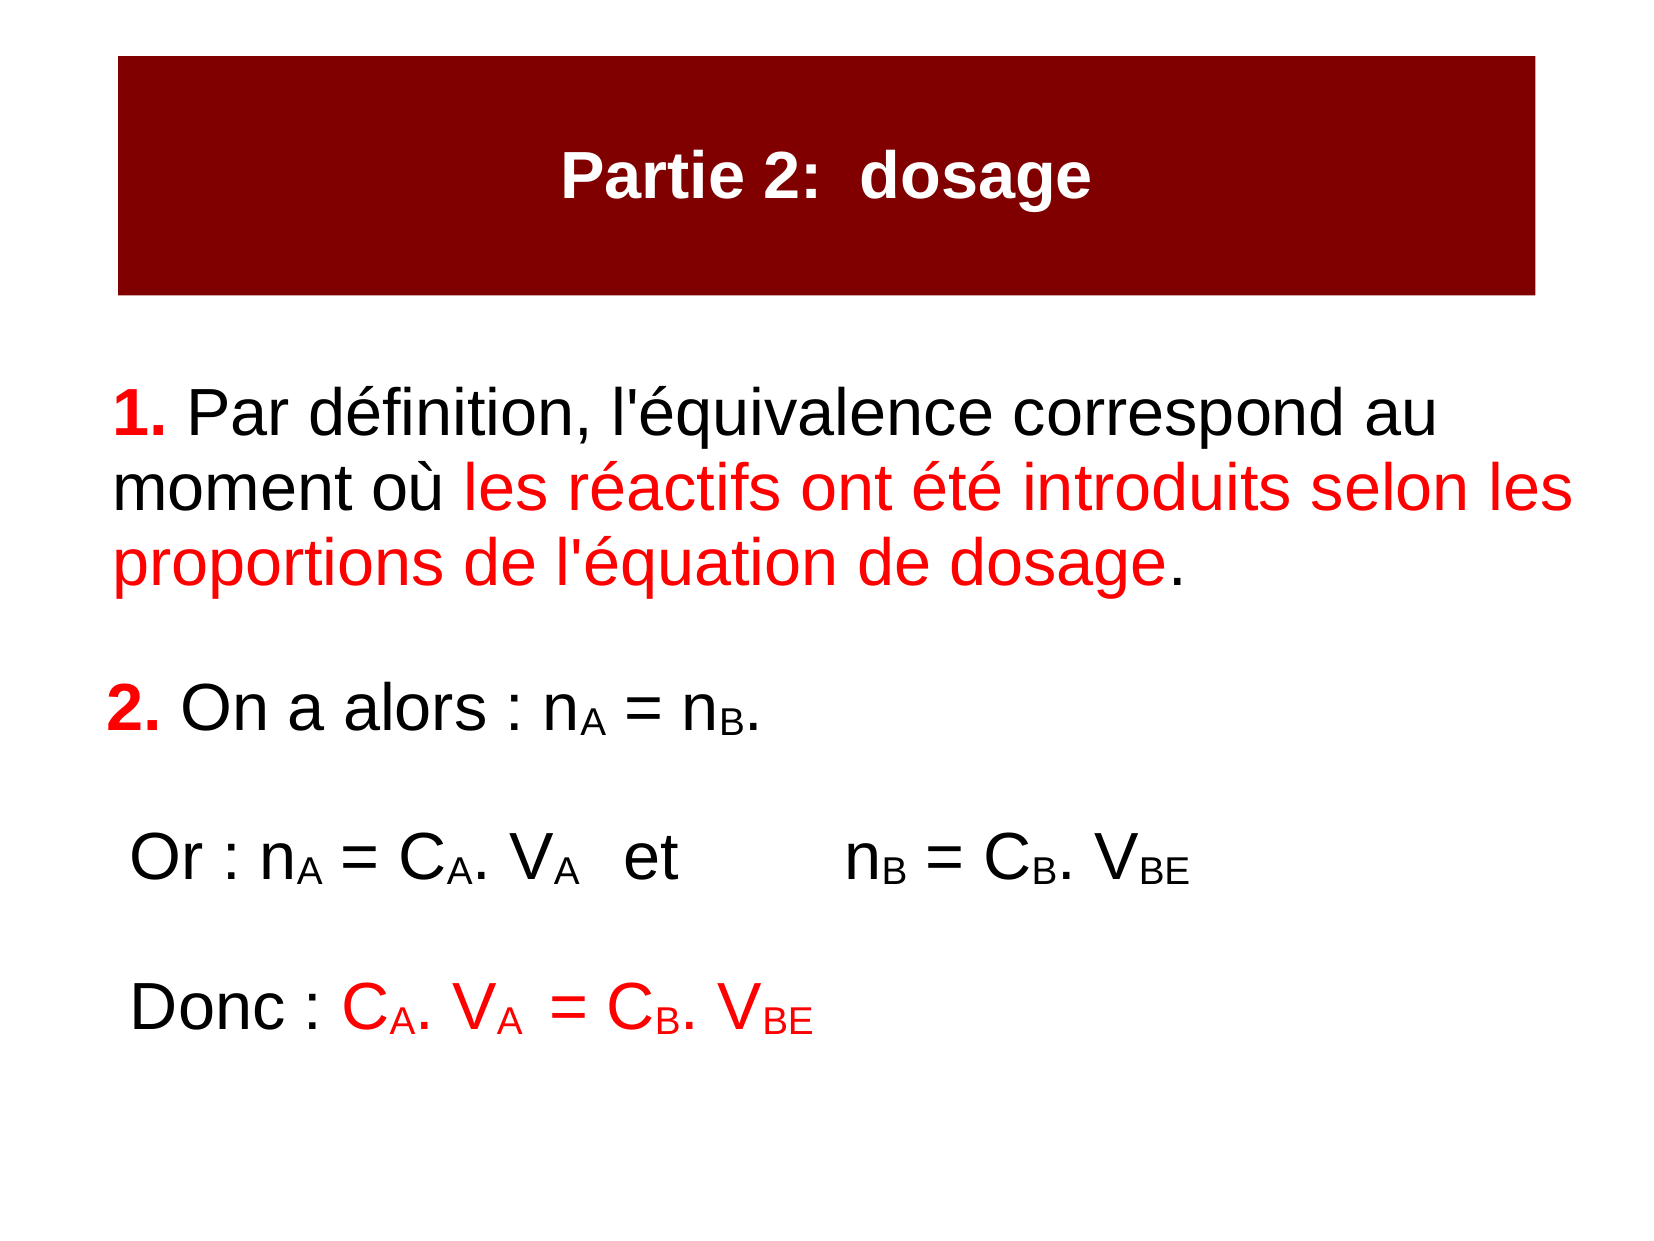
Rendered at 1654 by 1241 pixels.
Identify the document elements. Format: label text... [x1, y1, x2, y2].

text_box Partie 2: dosage [118, 56, 1536, 296]
subtitle 1. Par définition, l'équivalence correspond au moment où les réactifs ont été introduits selon les proportions de l'équation de dosage. [112, 324, 1601, 650]
text_box 2. On a alors : nA = nB. Or : nA = CA. VA et nB = CB. VBE Donc : CA. VA = CB. VBE [106, 637, 1595, 1152]
